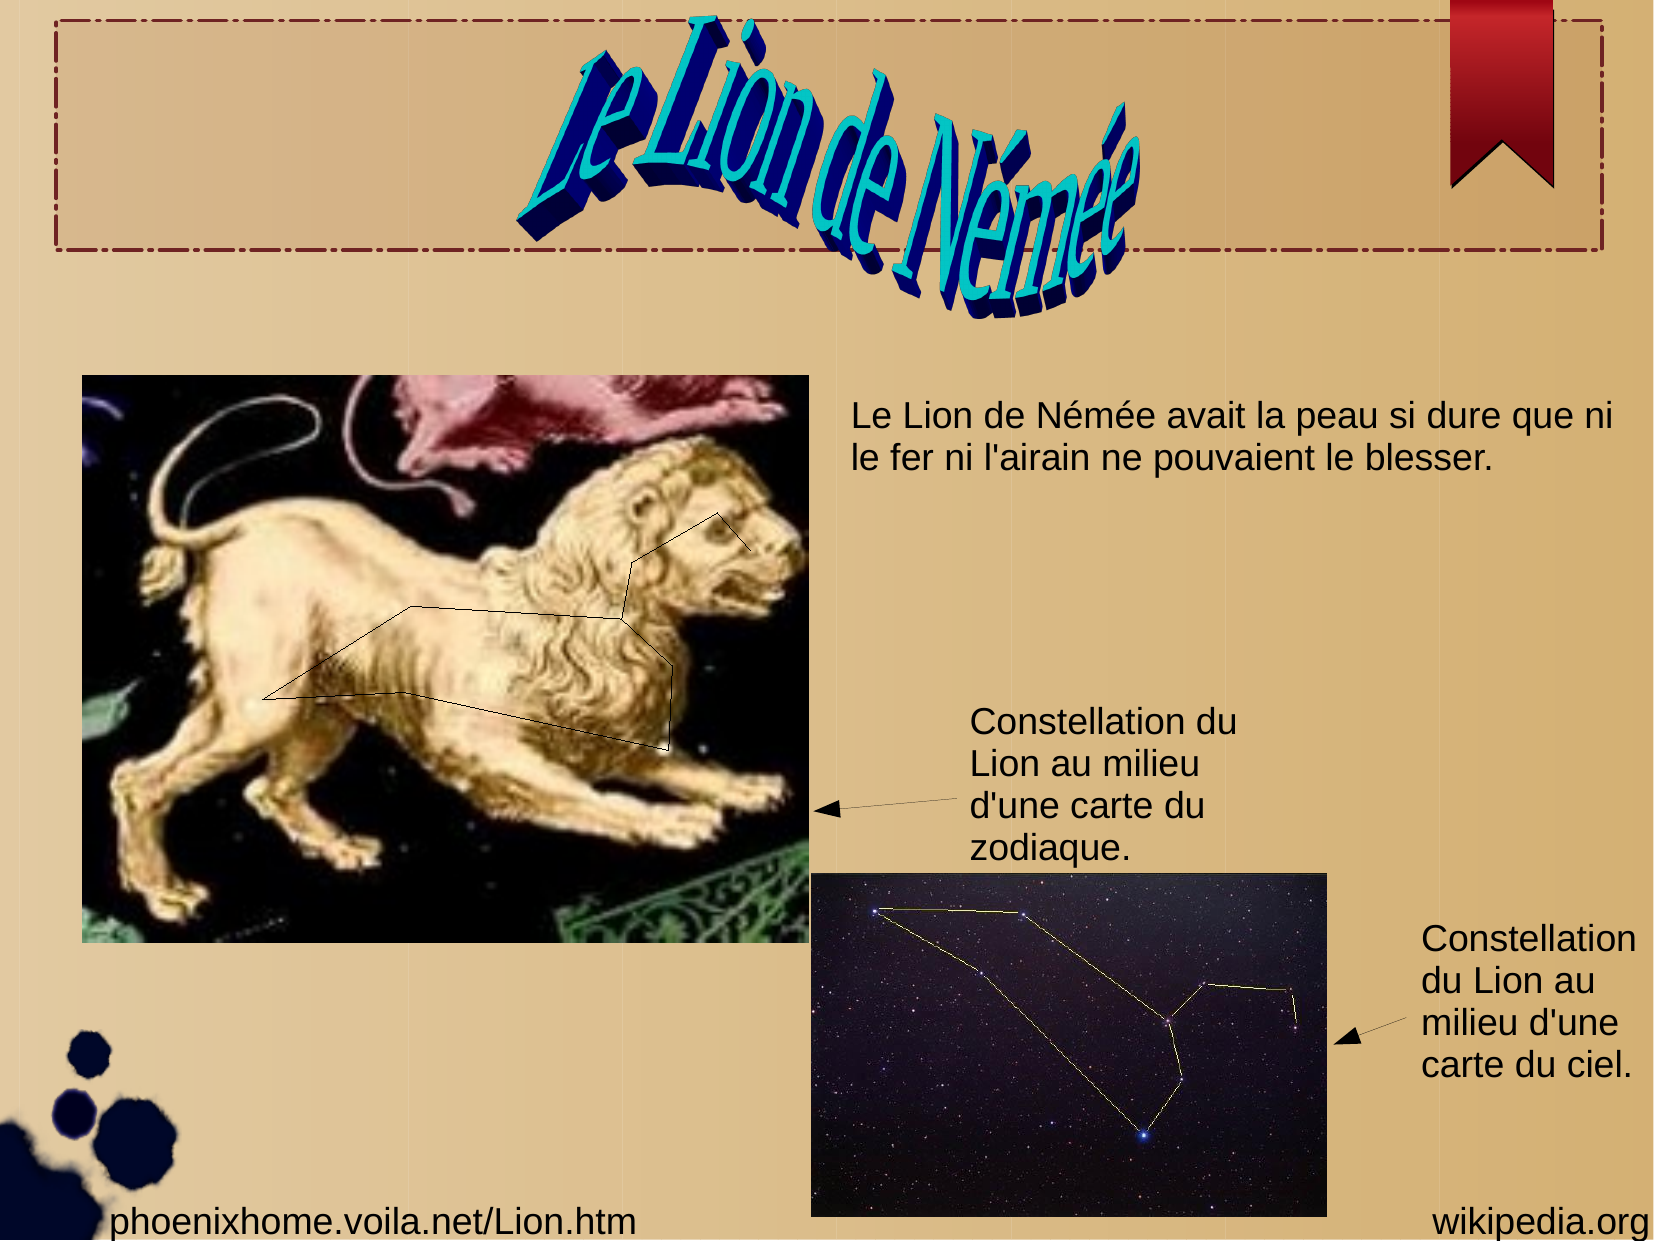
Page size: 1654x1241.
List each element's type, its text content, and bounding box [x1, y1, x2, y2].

text_box Le Lion de Némée avait la peau si dure que ni le fer ni l'airain ne pouvaient le blesser. [836, 386, 1636, 698]
text_box Constellation du Lion au milieu d'une carte du zodiaque. [954, 692, 1257, 873]
picture [811, 873, 1327, 1217]
picture [82, 375, 809, 943]
text_box Constellation du Lion au milieu d'une carte du ciel. [1406, 909, 1654, 1093]
text_box phoenixhome.voila.net/Lion.htm wikipedia.org [94, 1192, 1654, 1241]
